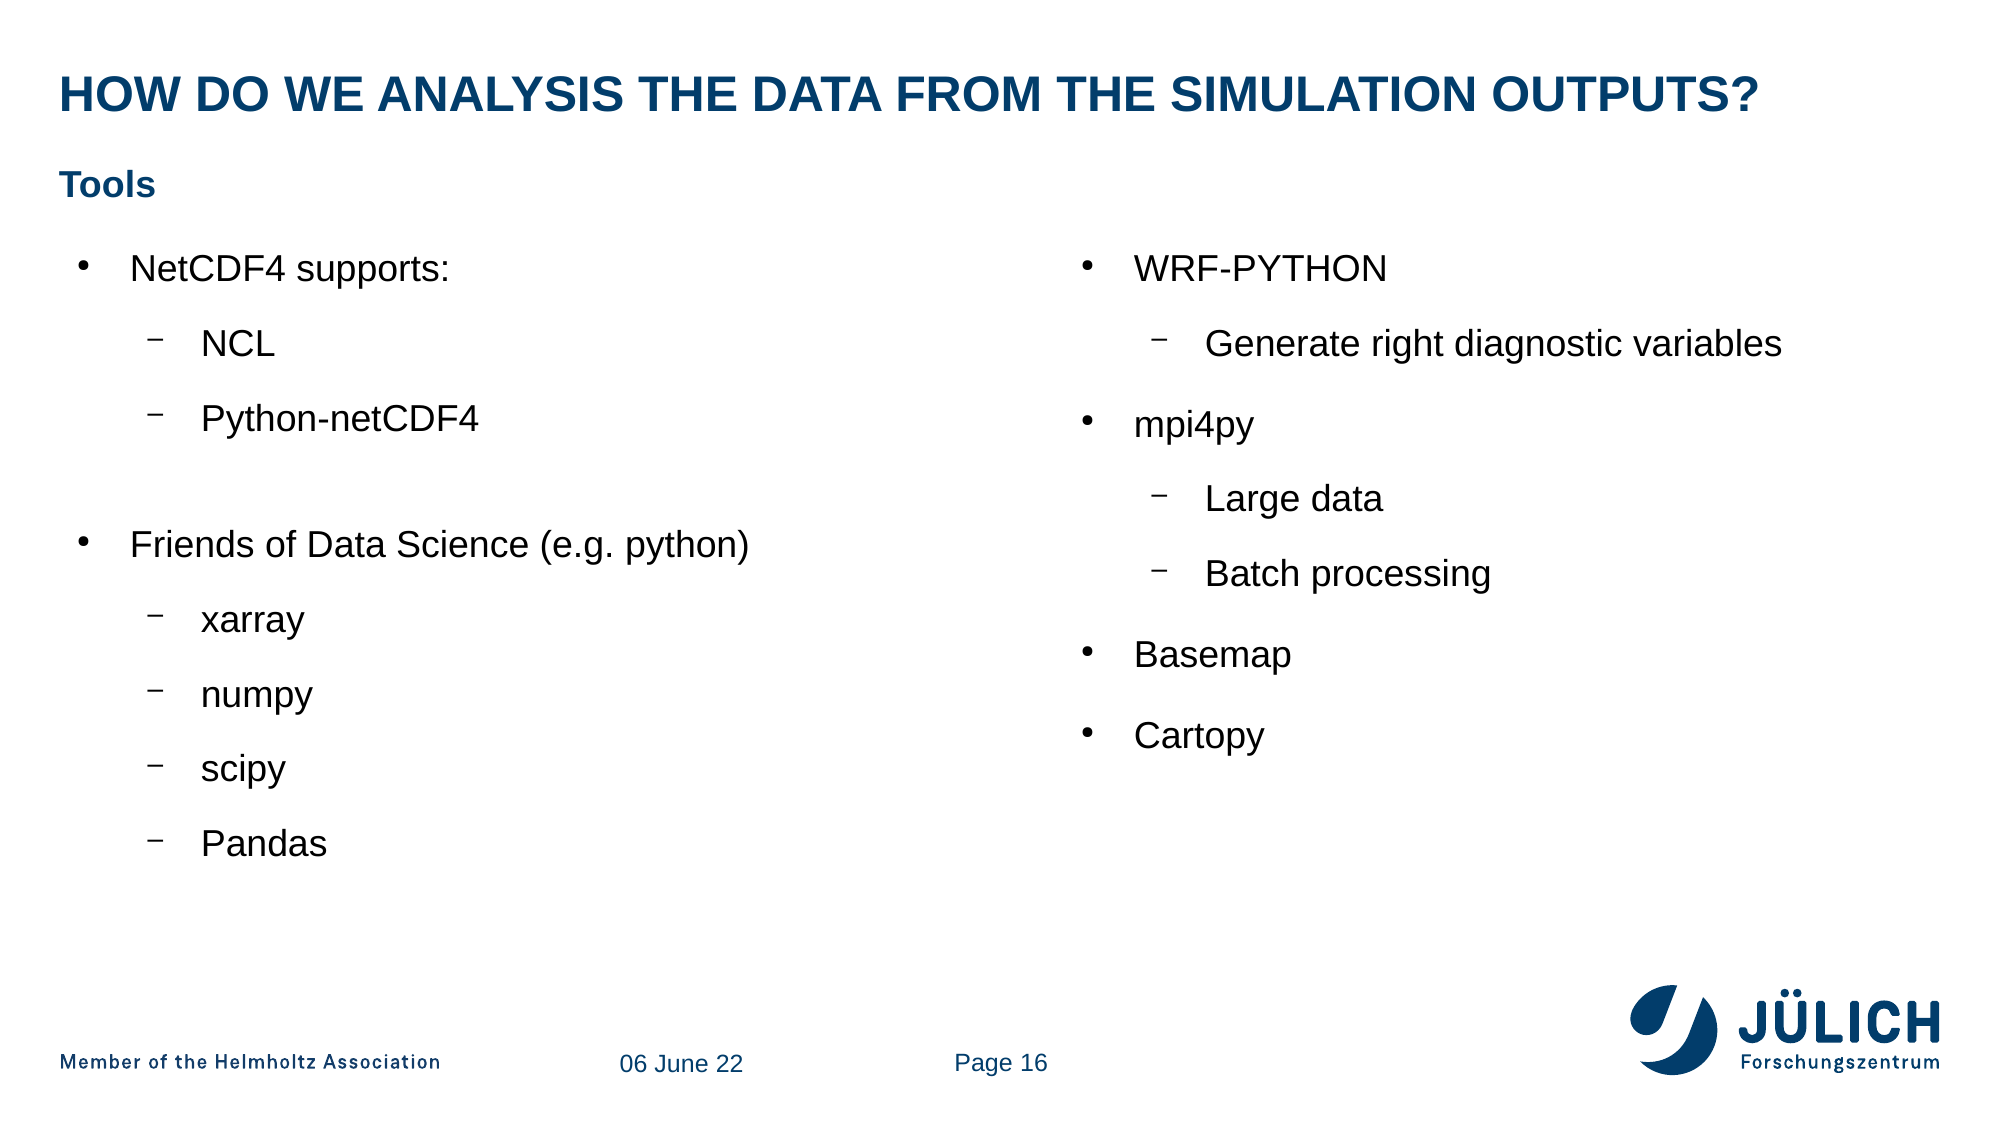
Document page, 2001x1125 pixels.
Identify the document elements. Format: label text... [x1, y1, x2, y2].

list Tools [58, 154, 1937, 238]
list NetCDF4 supports: NCL Python-netCDF4 Friends of Data Science (e.g. python) xarray numpy scipy Pandas [59, 237, 951, 947]
text_box 06 June 22 [619, 1047, 883, 1084]
slide_number Page <number> [954, 1046, 1073, 1084]
list WRF-PYTHON Generate right diagnostic variables mpi4py Large data Batch processing Basemap Cartopy [1063, 237, 1955, 947]
title How do we analysis the data from the simulation outputs? [59, 53, 1938, 237]
